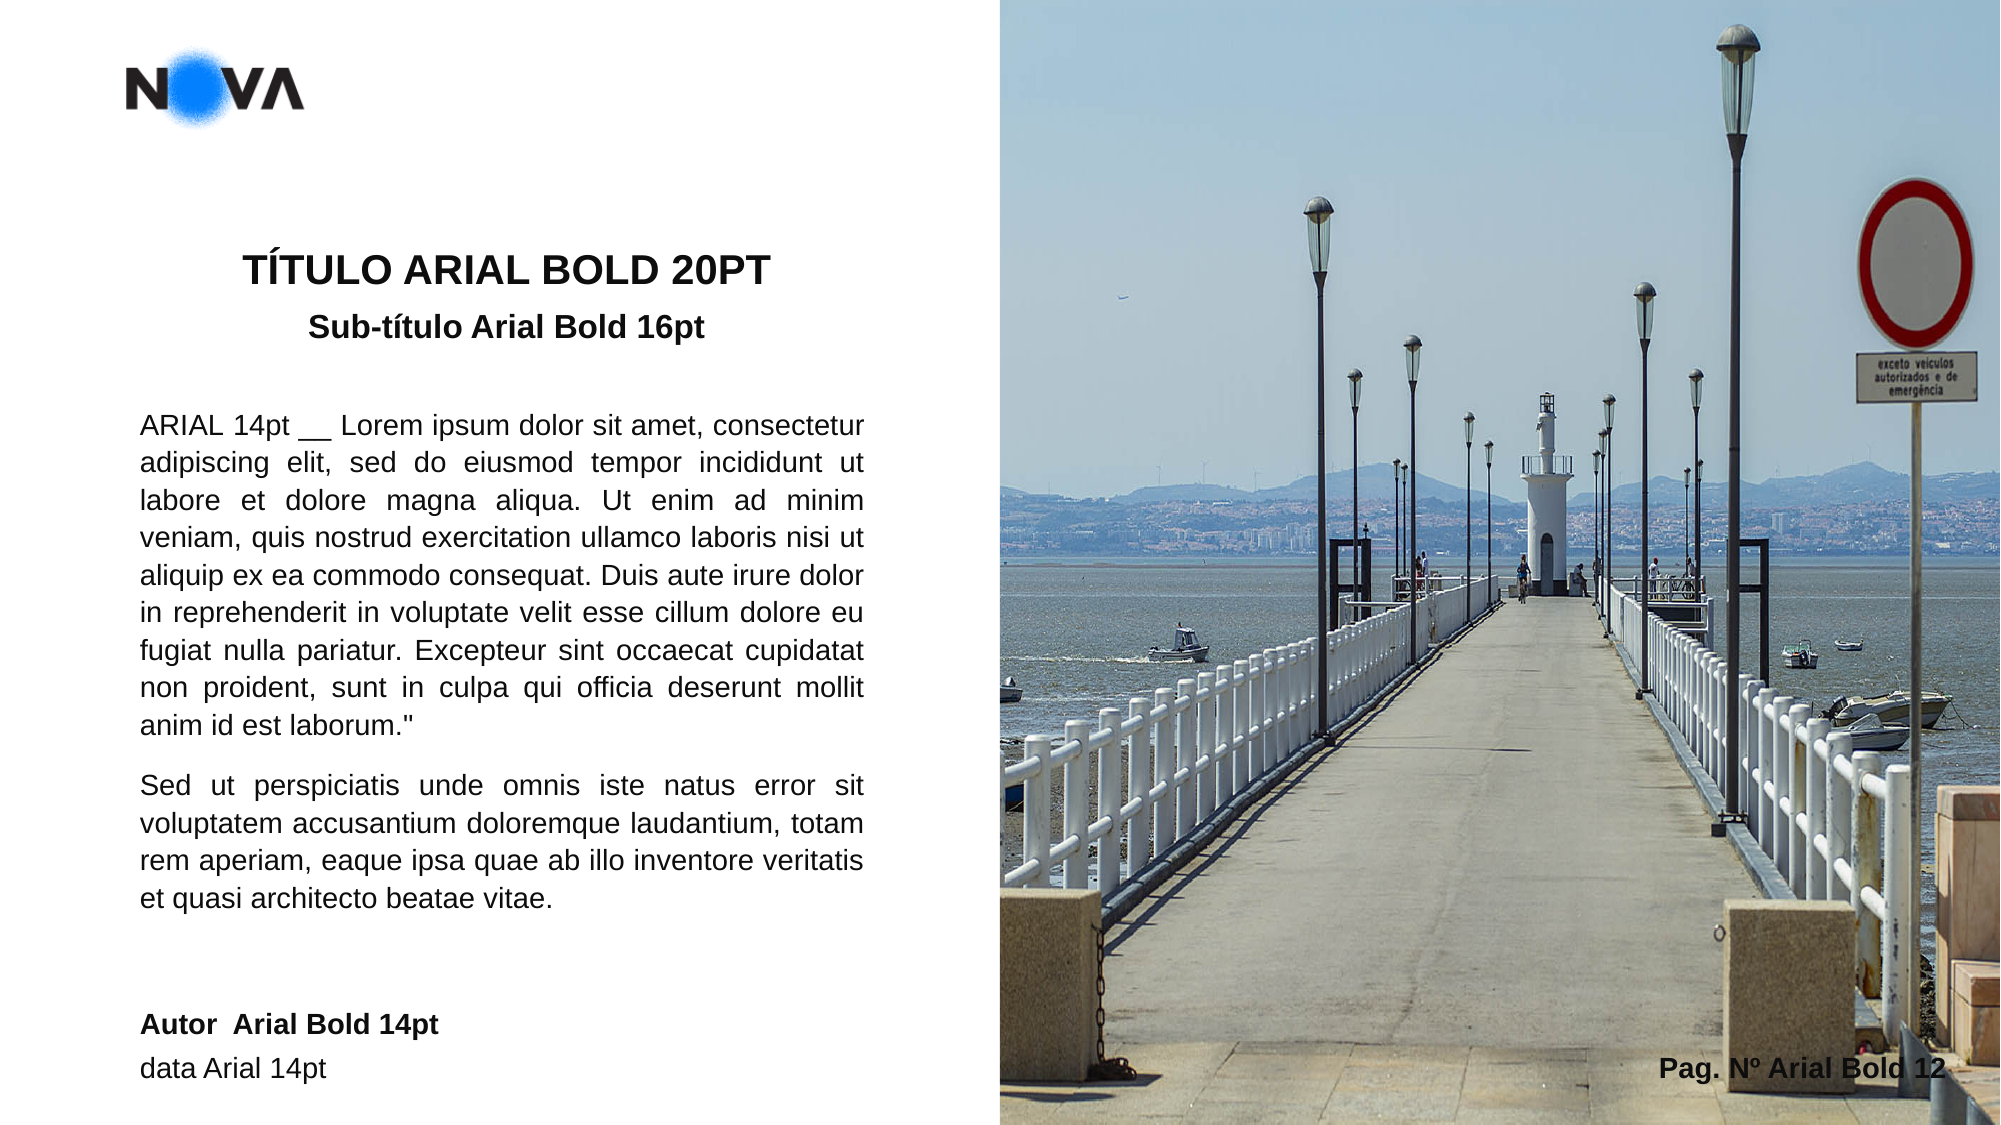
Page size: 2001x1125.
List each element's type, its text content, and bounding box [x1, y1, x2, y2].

text_box data Arial 14pt [132, 1048, 334, 1093]
text_box Autor Arial Bold 14pt [132, 997, 449, 1048]
picture [0, 0, 2000, 1125]
text_box Pag. Nº Arial Bold 12 [1651, 1042, 1956, 1093]
text_box ARIAL 14pt __ Lorem ipsum dolor sit amet, consectetur adipiscing elit, sed do eiusmod tempor incididunt ut labore et dolore magna aliqua. Ut enim ad minim veniam, quis nostrud exercitation ullamco laboris nisi ut aliquip ex ea commodo consequat. Duis aute irure dolor in reprehenderit in voluptate velit esse cillum dolore eu fugiat nulla pariatur. Excepteur sint occaecat cupidatat non proident, sunt in culpa qui officia deserunt mollit anim id est laborum." Sed ut perspiciatis unde omnis iste natus error sit voluptatem accusantium doloremque laudantium, totam rem aperiam, eaque ipsa quae ab illo inventore veritatis et quasi architecto beatae vitae. [132, 396, 873, 924]
text_box Título arial bold 20pt Sub-título Arial Bold 16pt [140, 220, 873, 349]
